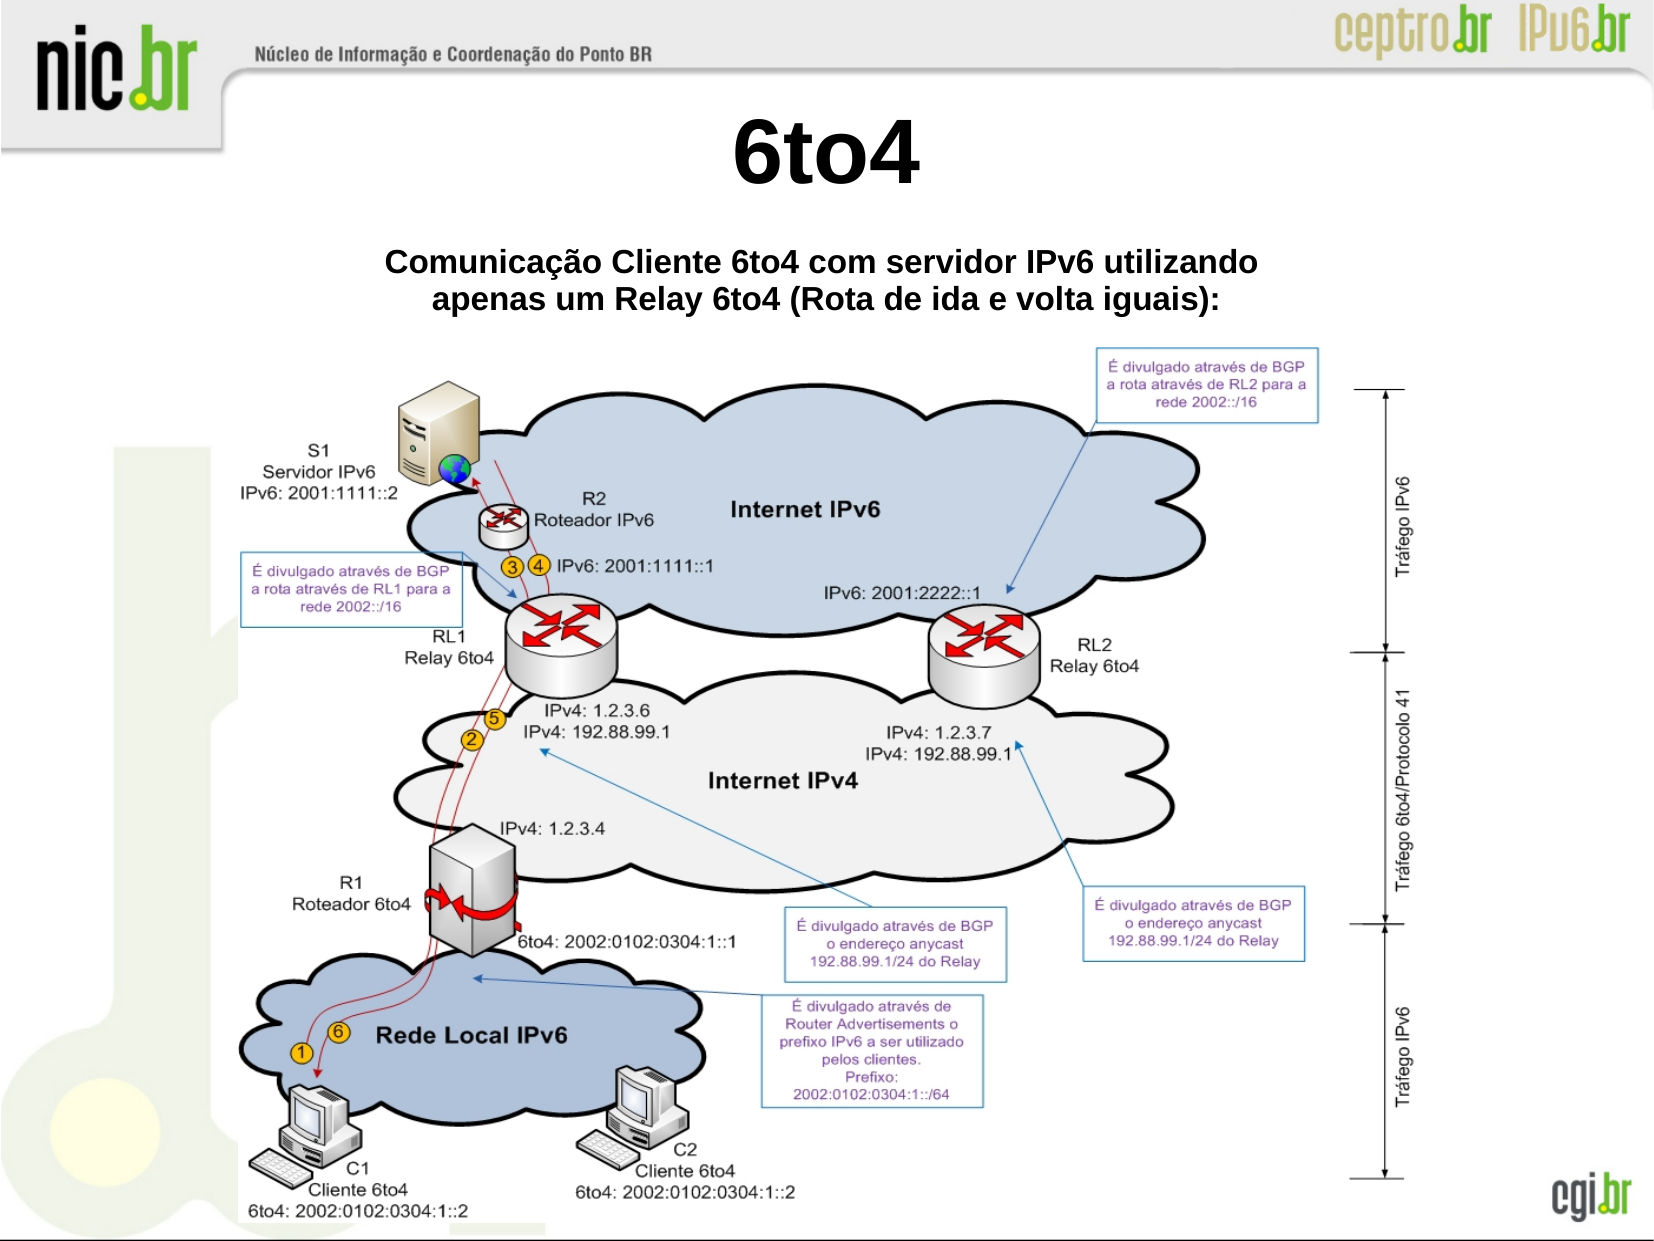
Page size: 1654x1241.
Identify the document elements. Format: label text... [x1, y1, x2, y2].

title 6to4 [120, 59, 1533, 252]
text_box Comunicação Cliente 6to4 com servidor IPv6 utilizando apenas um Relay 6to4 (Rota de ida e volta iguais): [327, 236, 1327, 325]
picture [0, 0, 1654, 1241]
